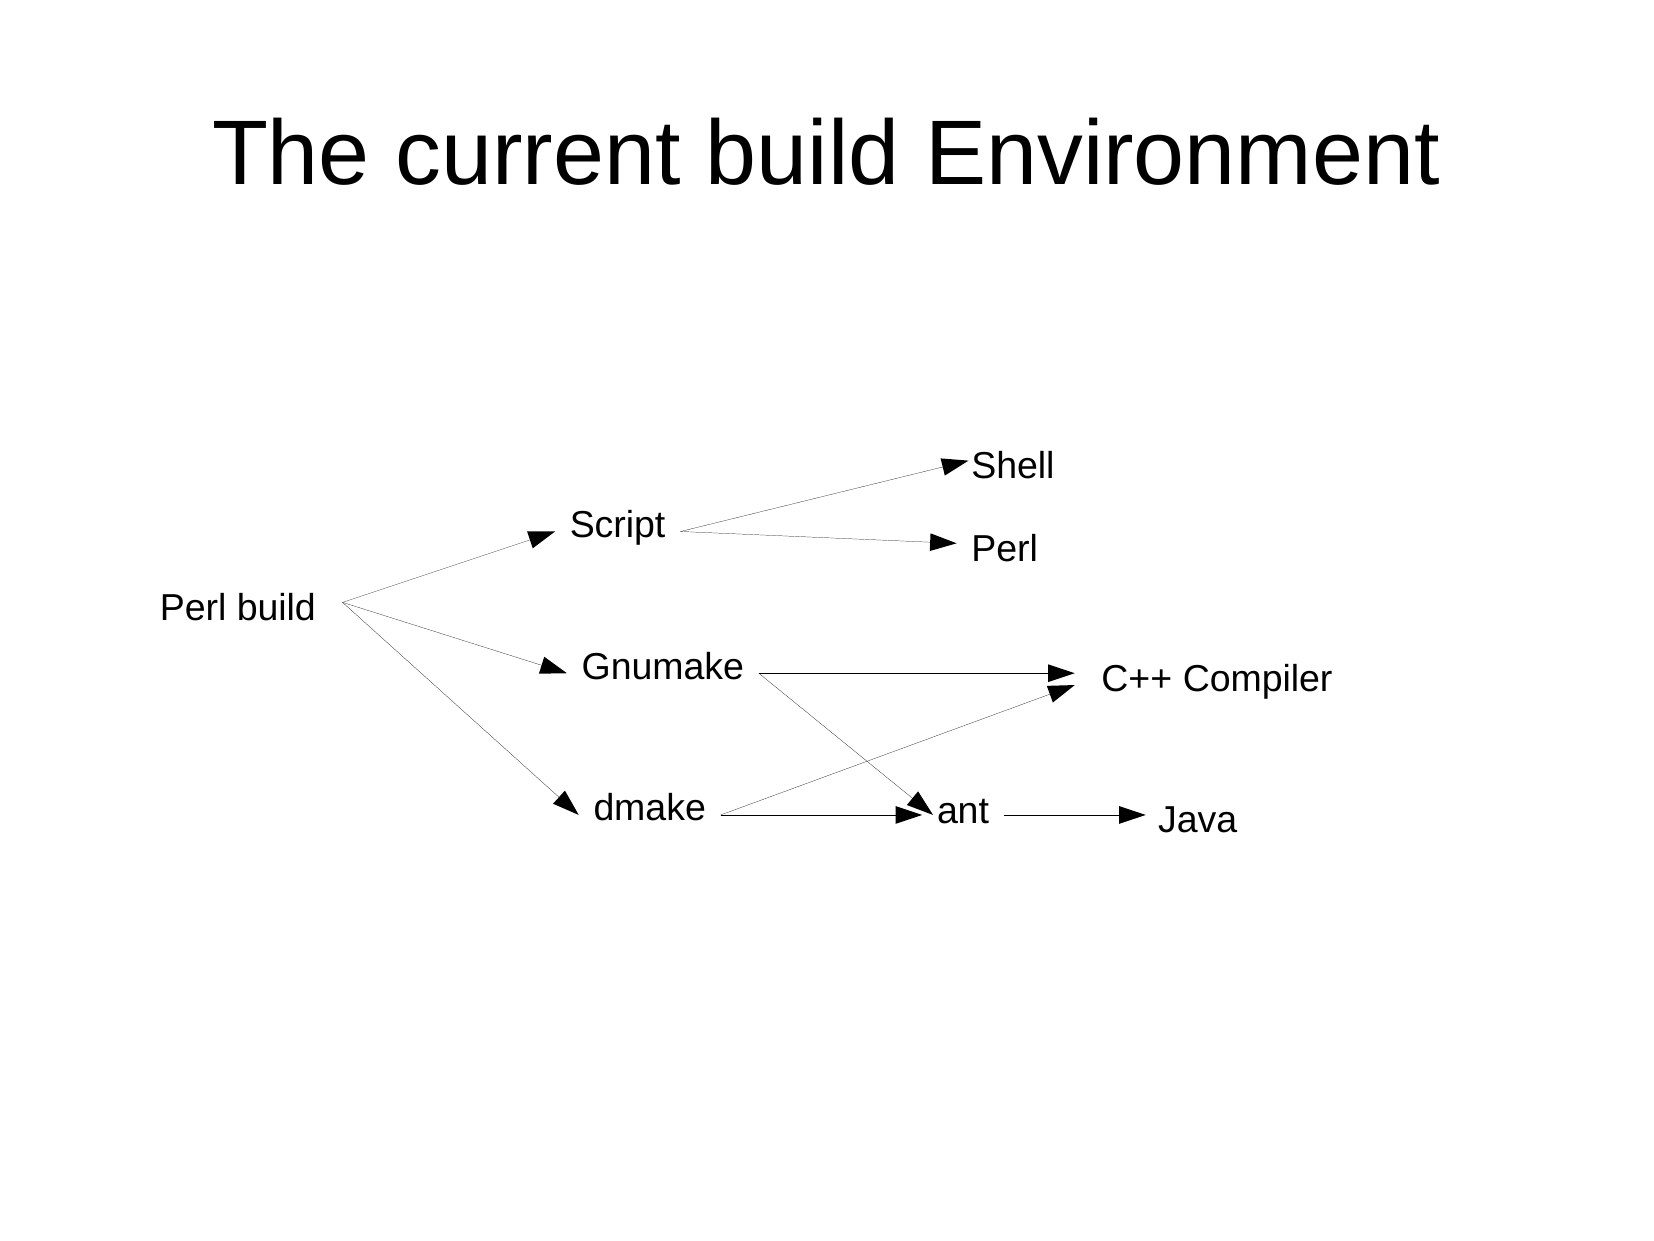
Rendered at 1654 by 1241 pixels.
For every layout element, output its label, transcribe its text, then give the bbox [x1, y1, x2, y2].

text_box ant [922, 781, 1004, 839]
text_box dmake [578, 779, 721, 837]
text_box Gnumake [566, 637, 759, 695]
text_box Java [1143, 791, 1252, 849]
text_box Shell [956, 437, 1070, 494]
text_box Script [555, 496, 681, 553]
title The current build Environment [82, 49, 1571, 257]
text_box C++ Compiler [1086, 649, 1348, 707]
text_box Perl build [145, 578, 331, 636]
text_box Perl [956, 519, 1053, 577]
